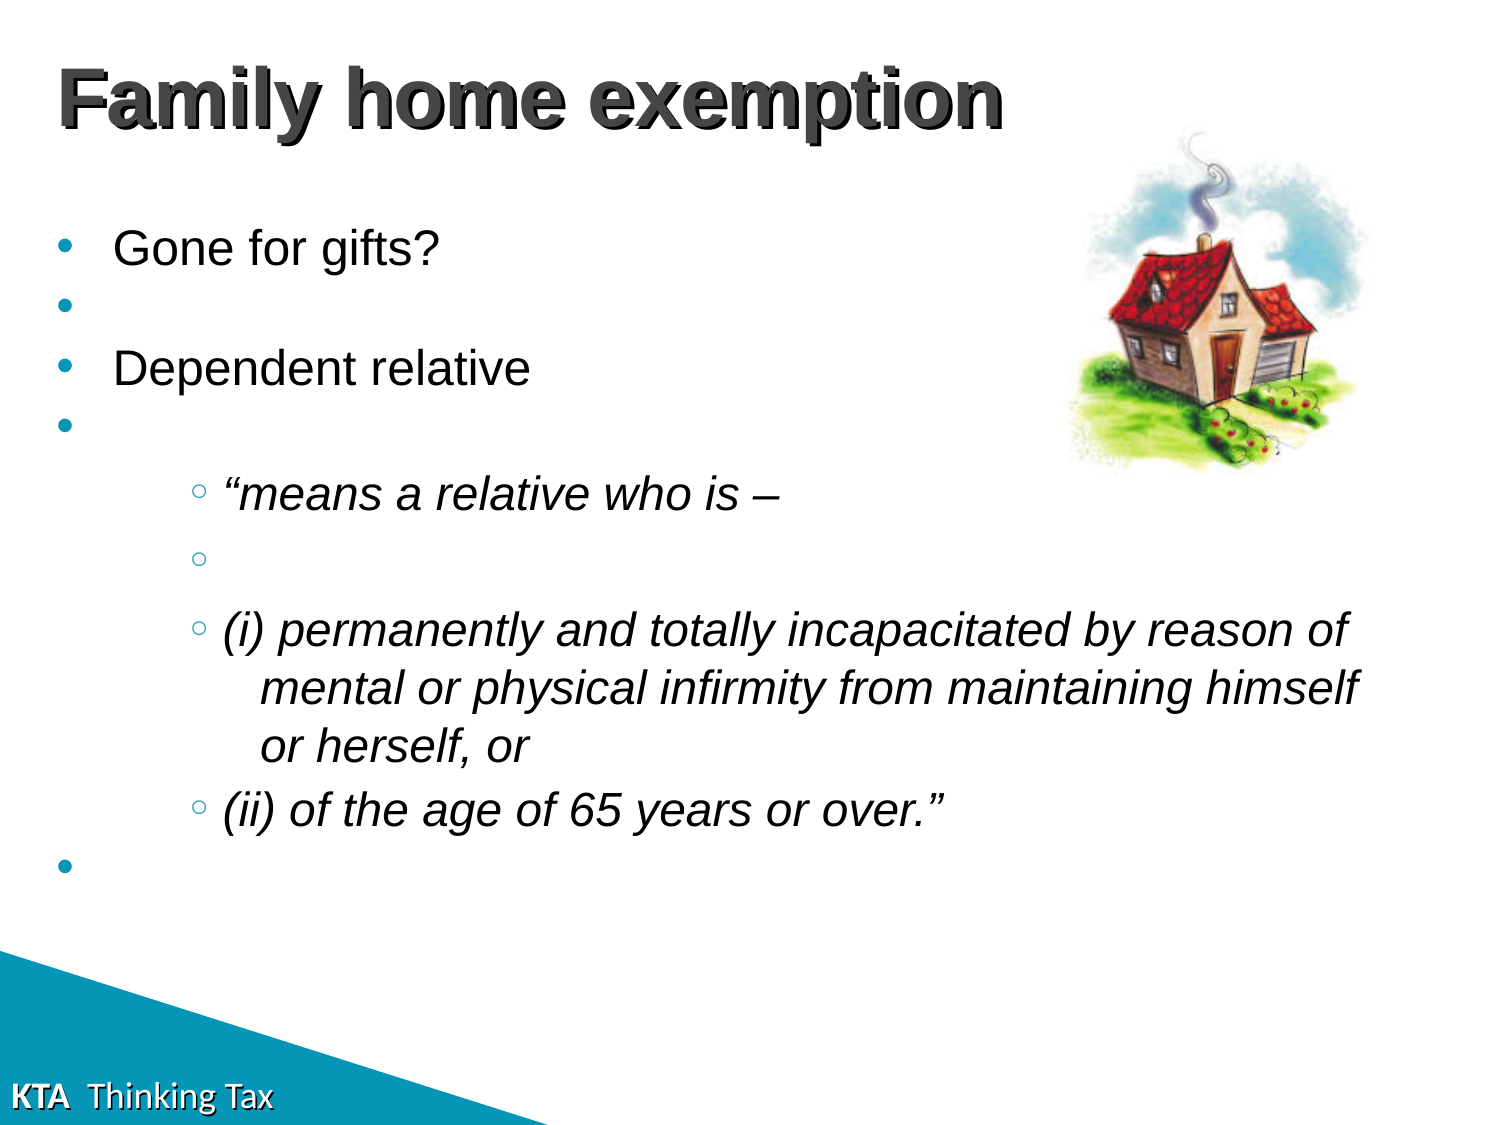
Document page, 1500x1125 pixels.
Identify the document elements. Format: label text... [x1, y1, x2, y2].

title Family home exemption [41, 0, 1392, 187]
picture [1045, 125, 1397, 477]
list Gone for gifts? Dependent relative “means a relative who is – (i) permanently and totally incapacitated by reason of mental or physical infirmity from maintaining himself or herself, or (ii) of the age of 65 years or over.” [41, 208, 1392, 1019]
